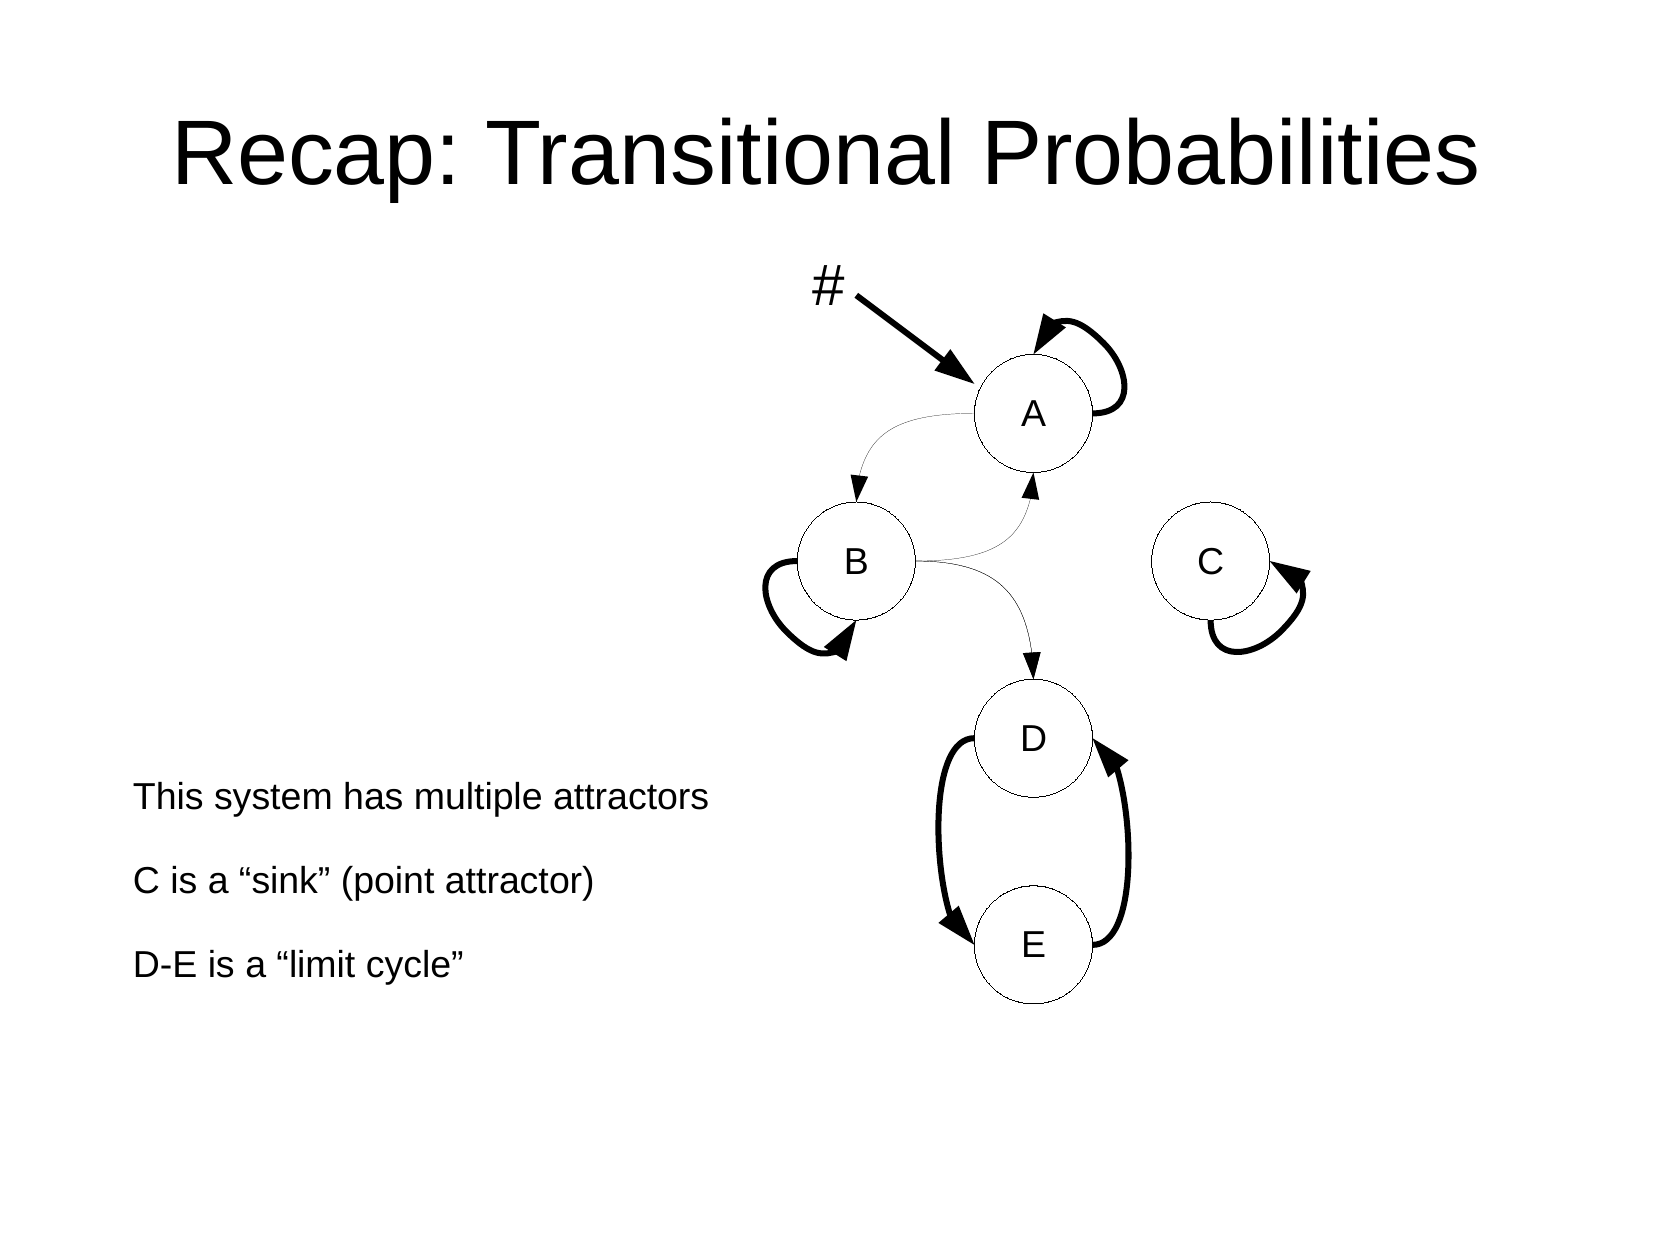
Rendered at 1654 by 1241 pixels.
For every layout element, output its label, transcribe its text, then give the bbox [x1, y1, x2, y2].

text_box D [974, 679, 1093, 798]
text_box E [974, 885, 1093, 1004]
text_box # [797, 244, 876, 325]
text_box B [797, 501, 916, 621]
title Recap: Transitional Probabilities [82, 49, 1571, 257]
text_box This system has multiple attractors C is a “sink” (point attractor) D-E is a “limit cycle” [118, 767, 725, 993]
text_box C [1151, 501, 1270, 620]
text_box A [974, 354, 1093, 473]
